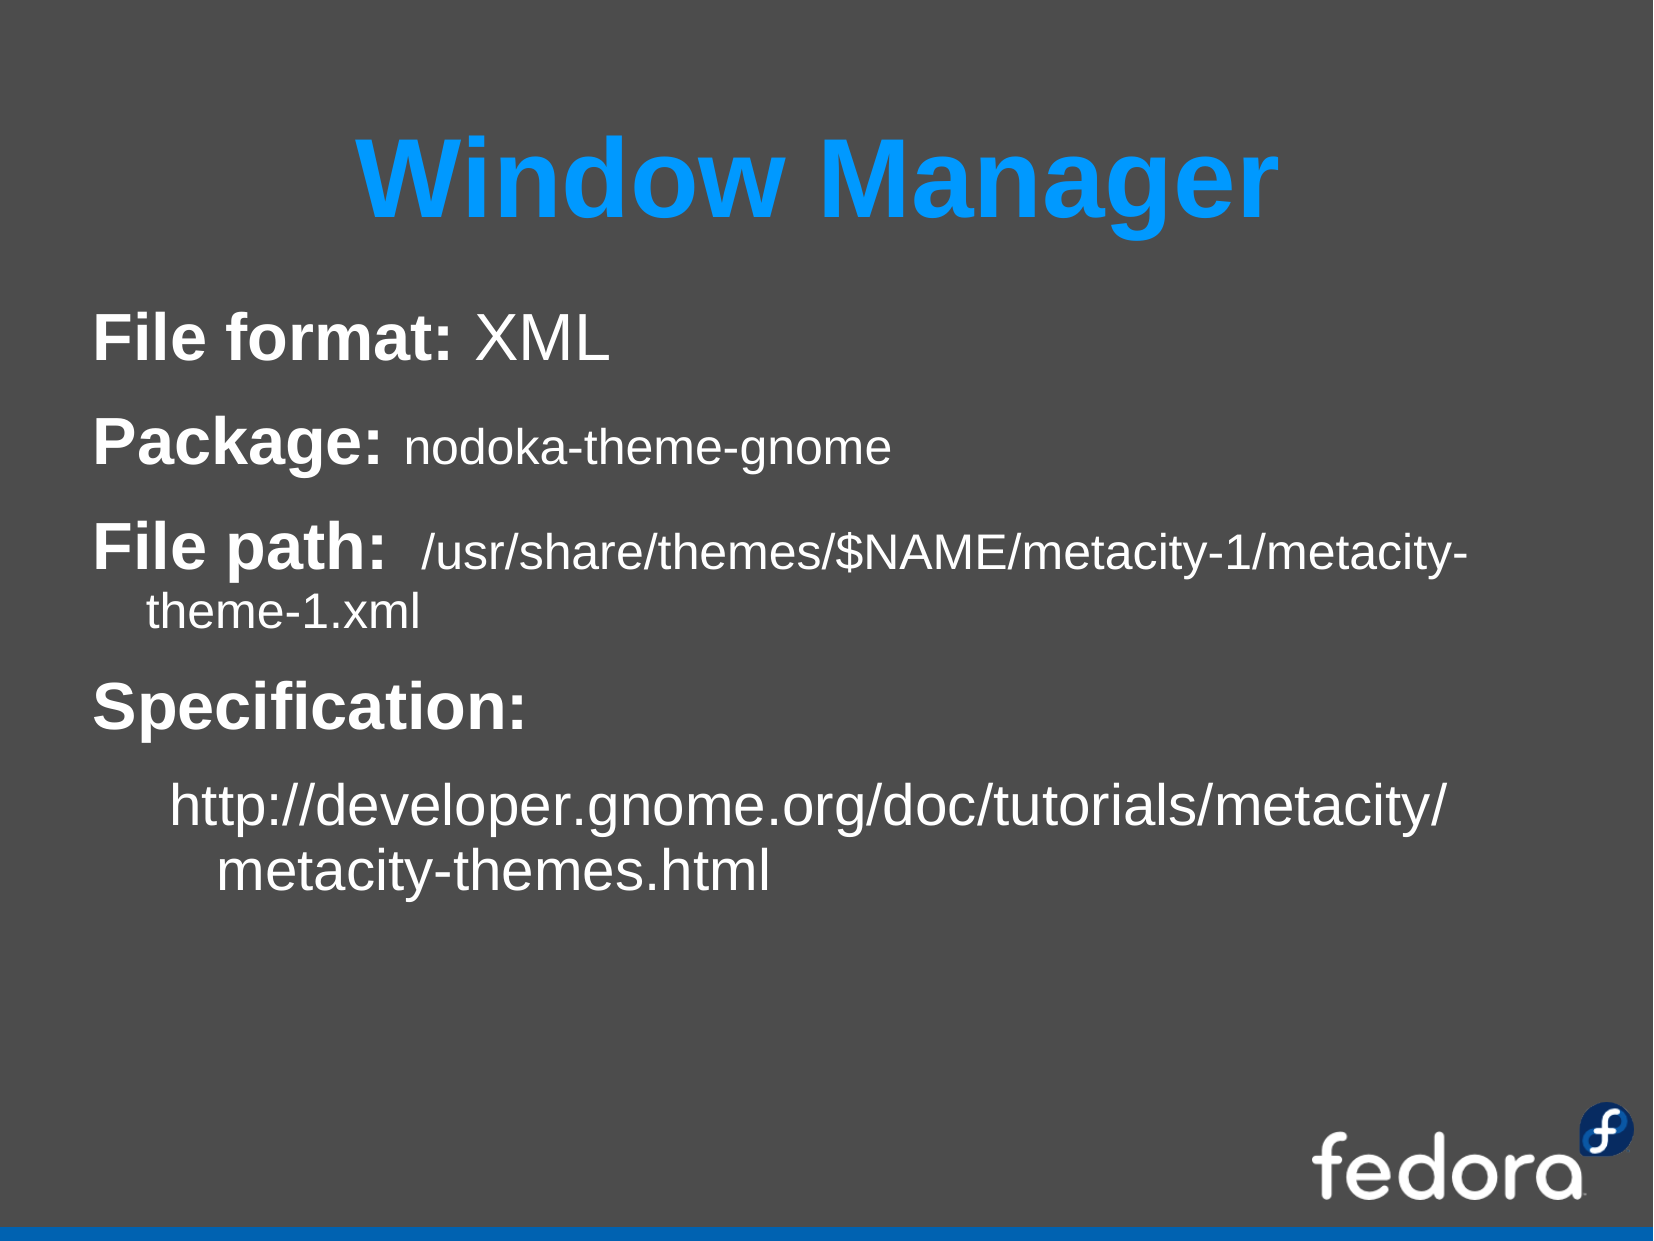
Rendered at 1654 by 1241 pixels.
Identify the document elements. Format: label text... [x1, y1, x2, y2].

list File format: XML Package: nodoka-theme-gnome File path: /usr/share/themes/$NAME/metacity-1/metacity-theme-1.xml Specification: http://developer.gnome.org/doc/tutorials/metacity/metacity-themes.html [74, 300, 1612, 1082]
picture [1312, 1102, 1634, 1200]
title Window Manager [112, 75, 1524, 283]
